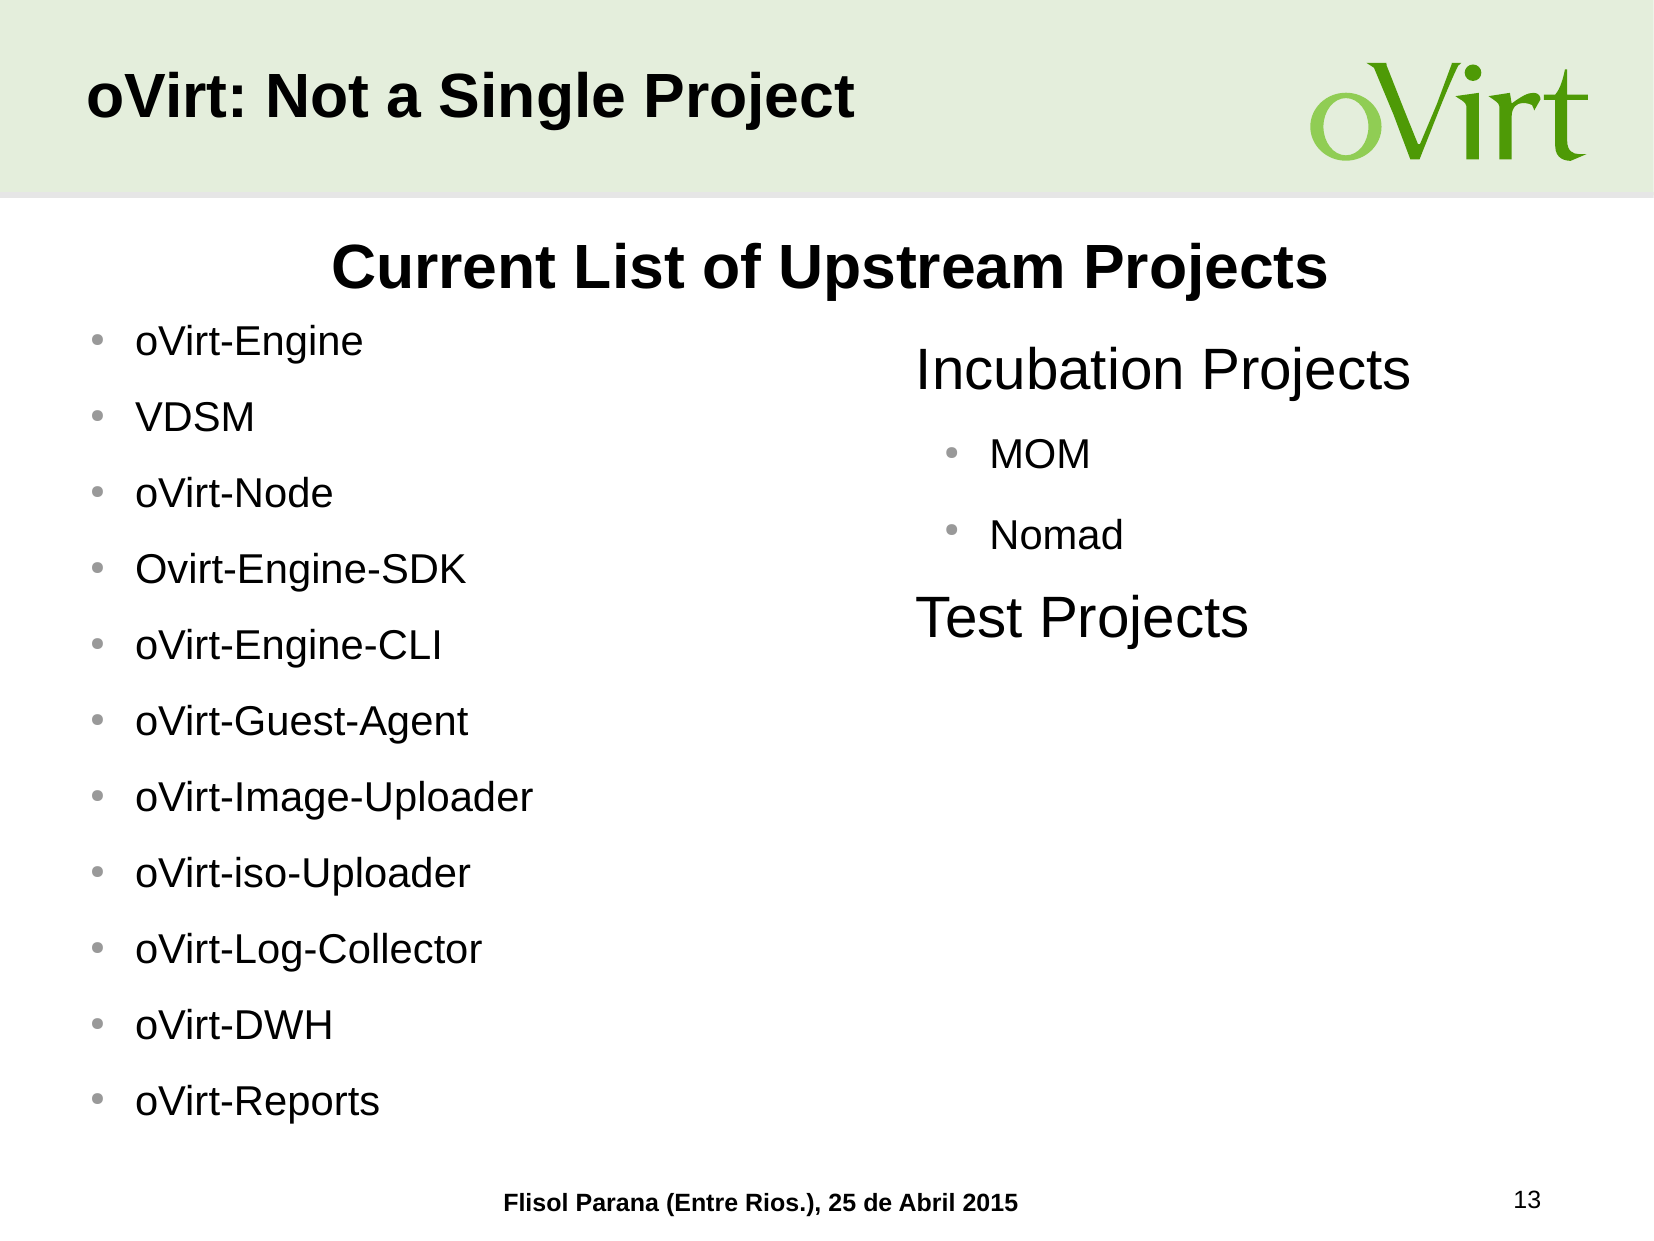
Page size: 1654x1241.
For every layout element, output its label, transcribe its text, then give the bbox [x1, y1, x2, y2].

title oVirt: Not a Single Project [86, 36, 1307, 225]
list oVirt-Engine VDSM oVirt-Node Ovirt-Engine-SDK oVirt-Engine-CLI oVirt-Guest-Agent oVirt-Image-Uploader oVirt-iso-Uploader oVirt-Log-Collector oVirt-DWH oVirt-Reports [75, 241, 802, 1201]
list Incubation Projects MOM Nomad Test Projects [855, 241, 1582, 932]
title Current List of Upstream Projects [86, 225, 1576, 309]
